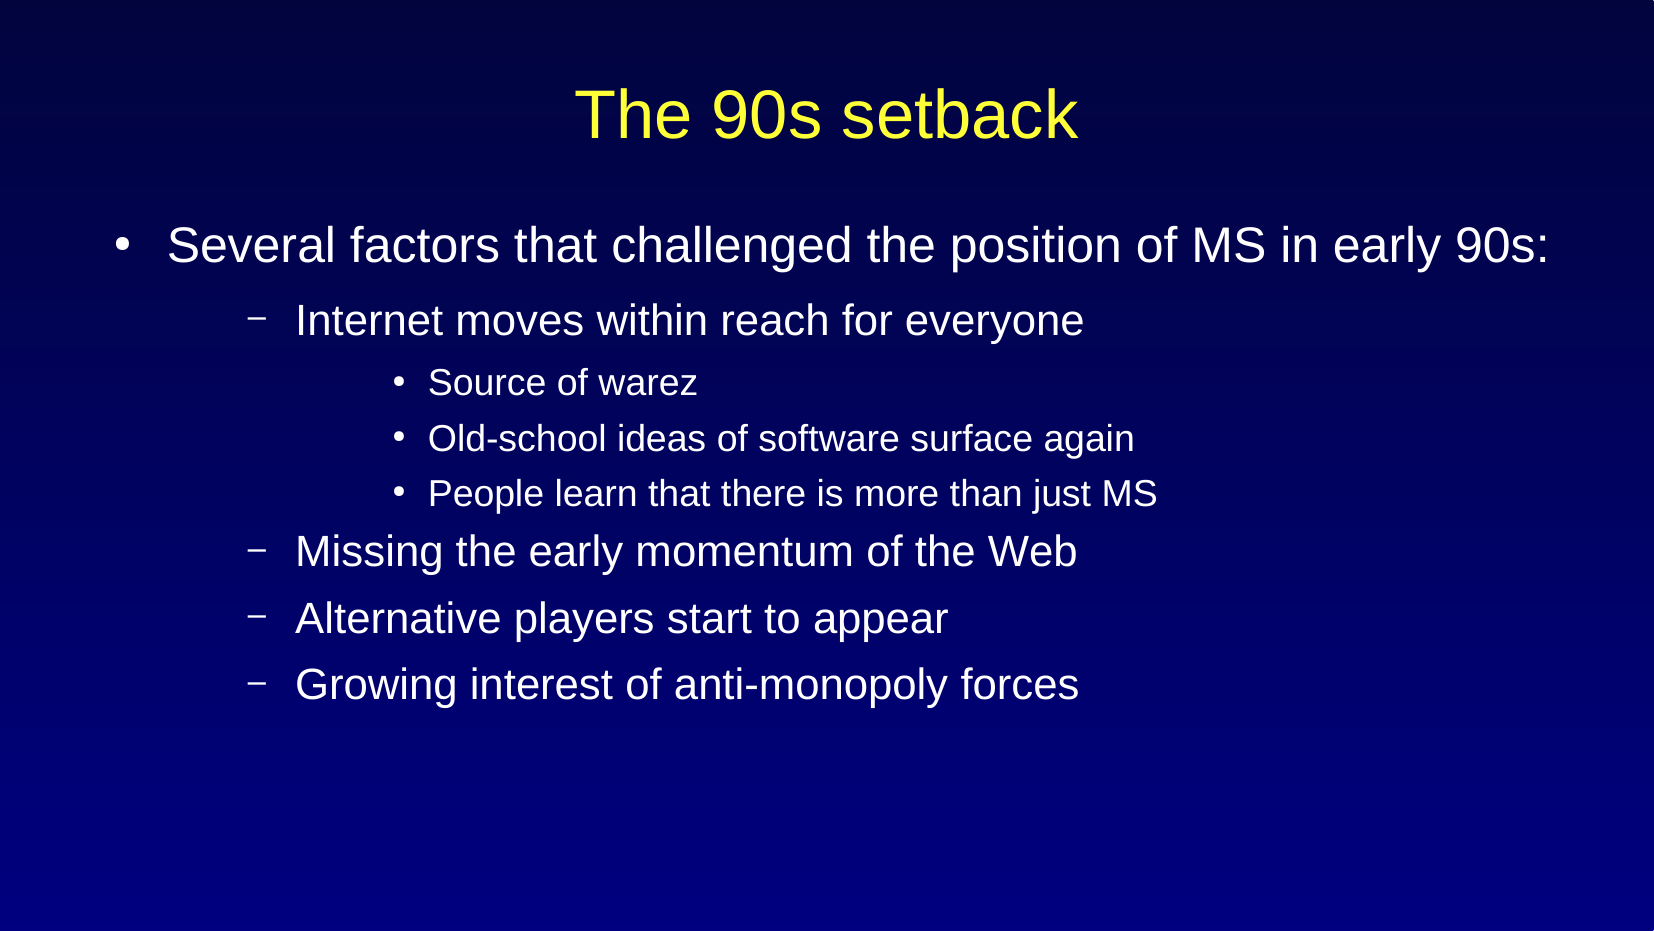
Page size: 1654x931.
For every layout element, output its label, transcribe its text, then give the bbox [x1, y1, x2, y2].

list Several factors that challenged the position of MS in early 90s: Internet moves within reach for everyone Source of warez Old-school ideas of software surface again People learn that there is more than just MS Missing the early momentum of the Web Alternative players start to appear Growing interest of anti-monopoly forces [82, 217, 1571, 758]
title The 90s setback [82, 37, 1571, 193]
